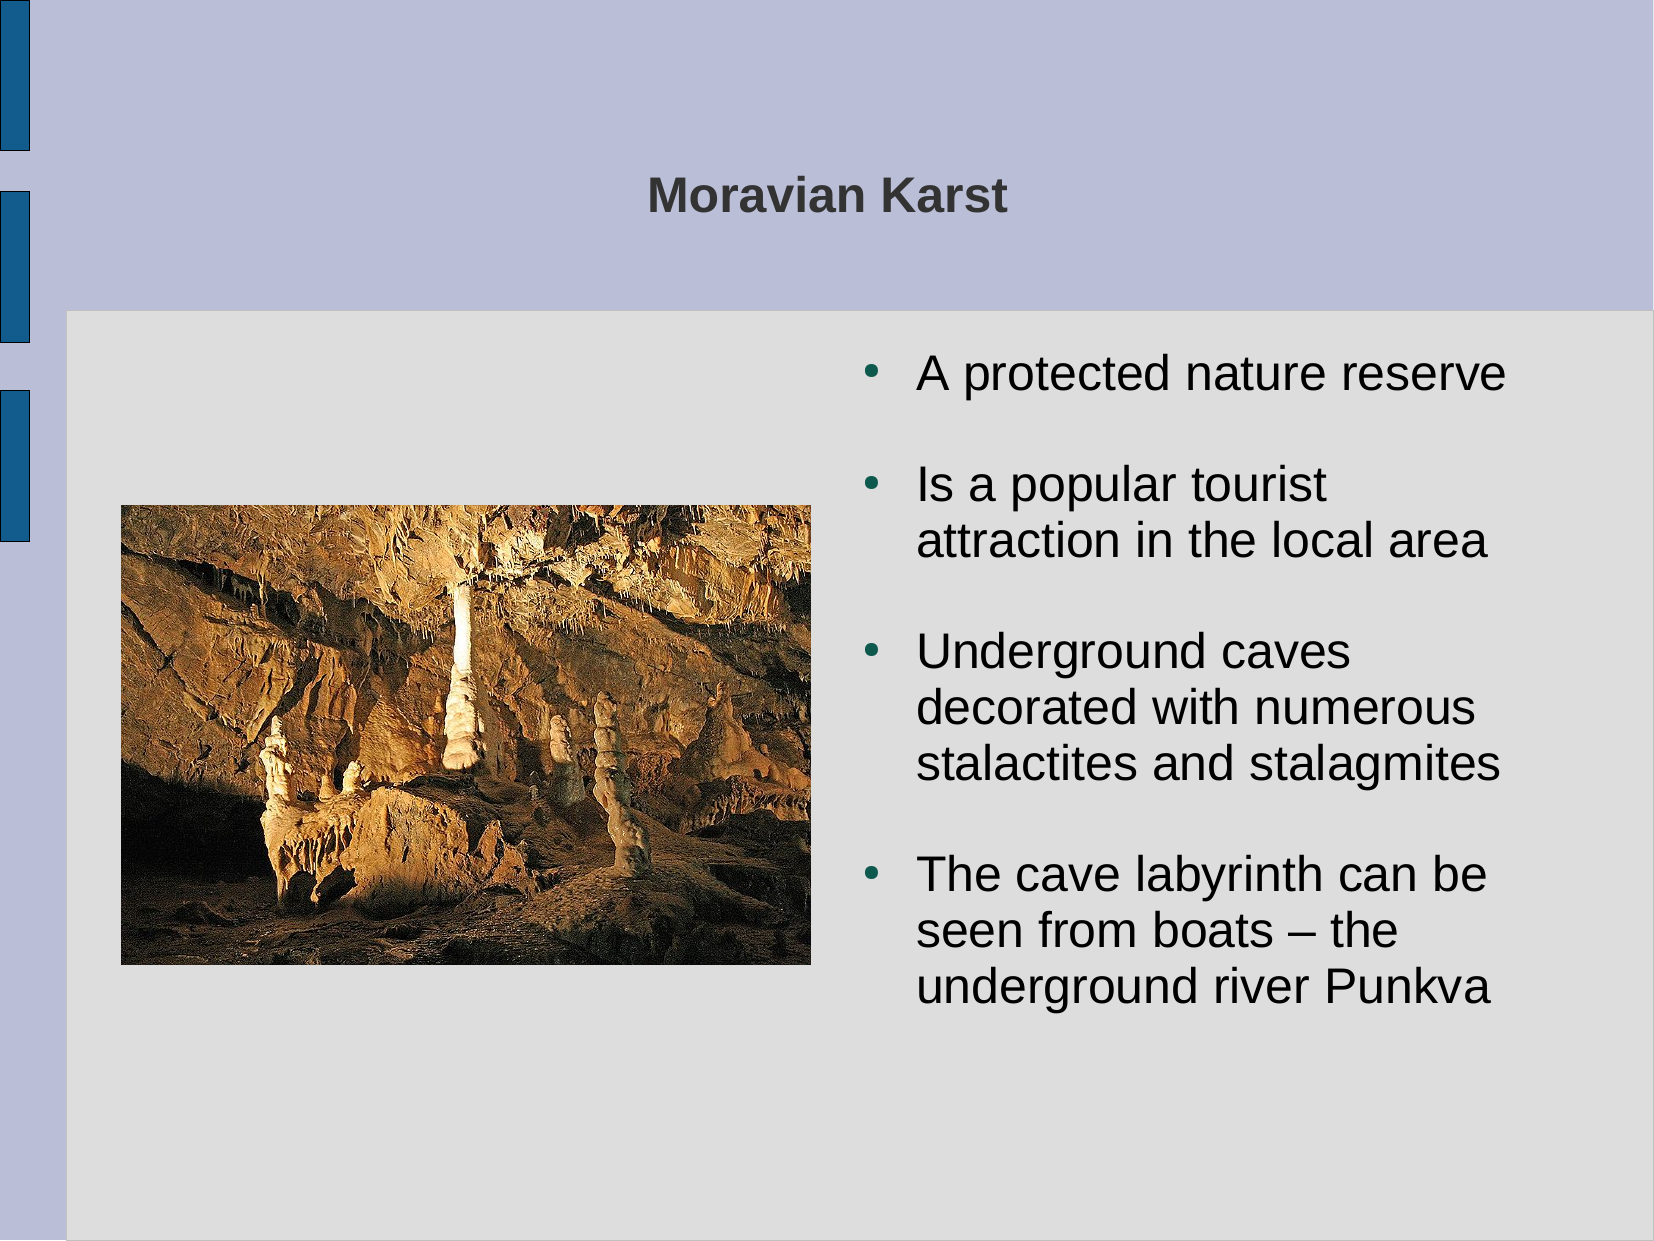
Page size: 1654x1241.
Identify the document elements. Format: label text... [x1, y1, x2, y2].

title Moravian Karst [121, 91, 1534, 299]
list A protected nature reserve Is a popular tourist attraction in the local area Underground caves decorated with numerous stalactites and stalagmites The cave labyrinth can be seen from boats – the underground river Punkva [845, 344, 1535, 1127]
picture [121, 505, 811, 965]
